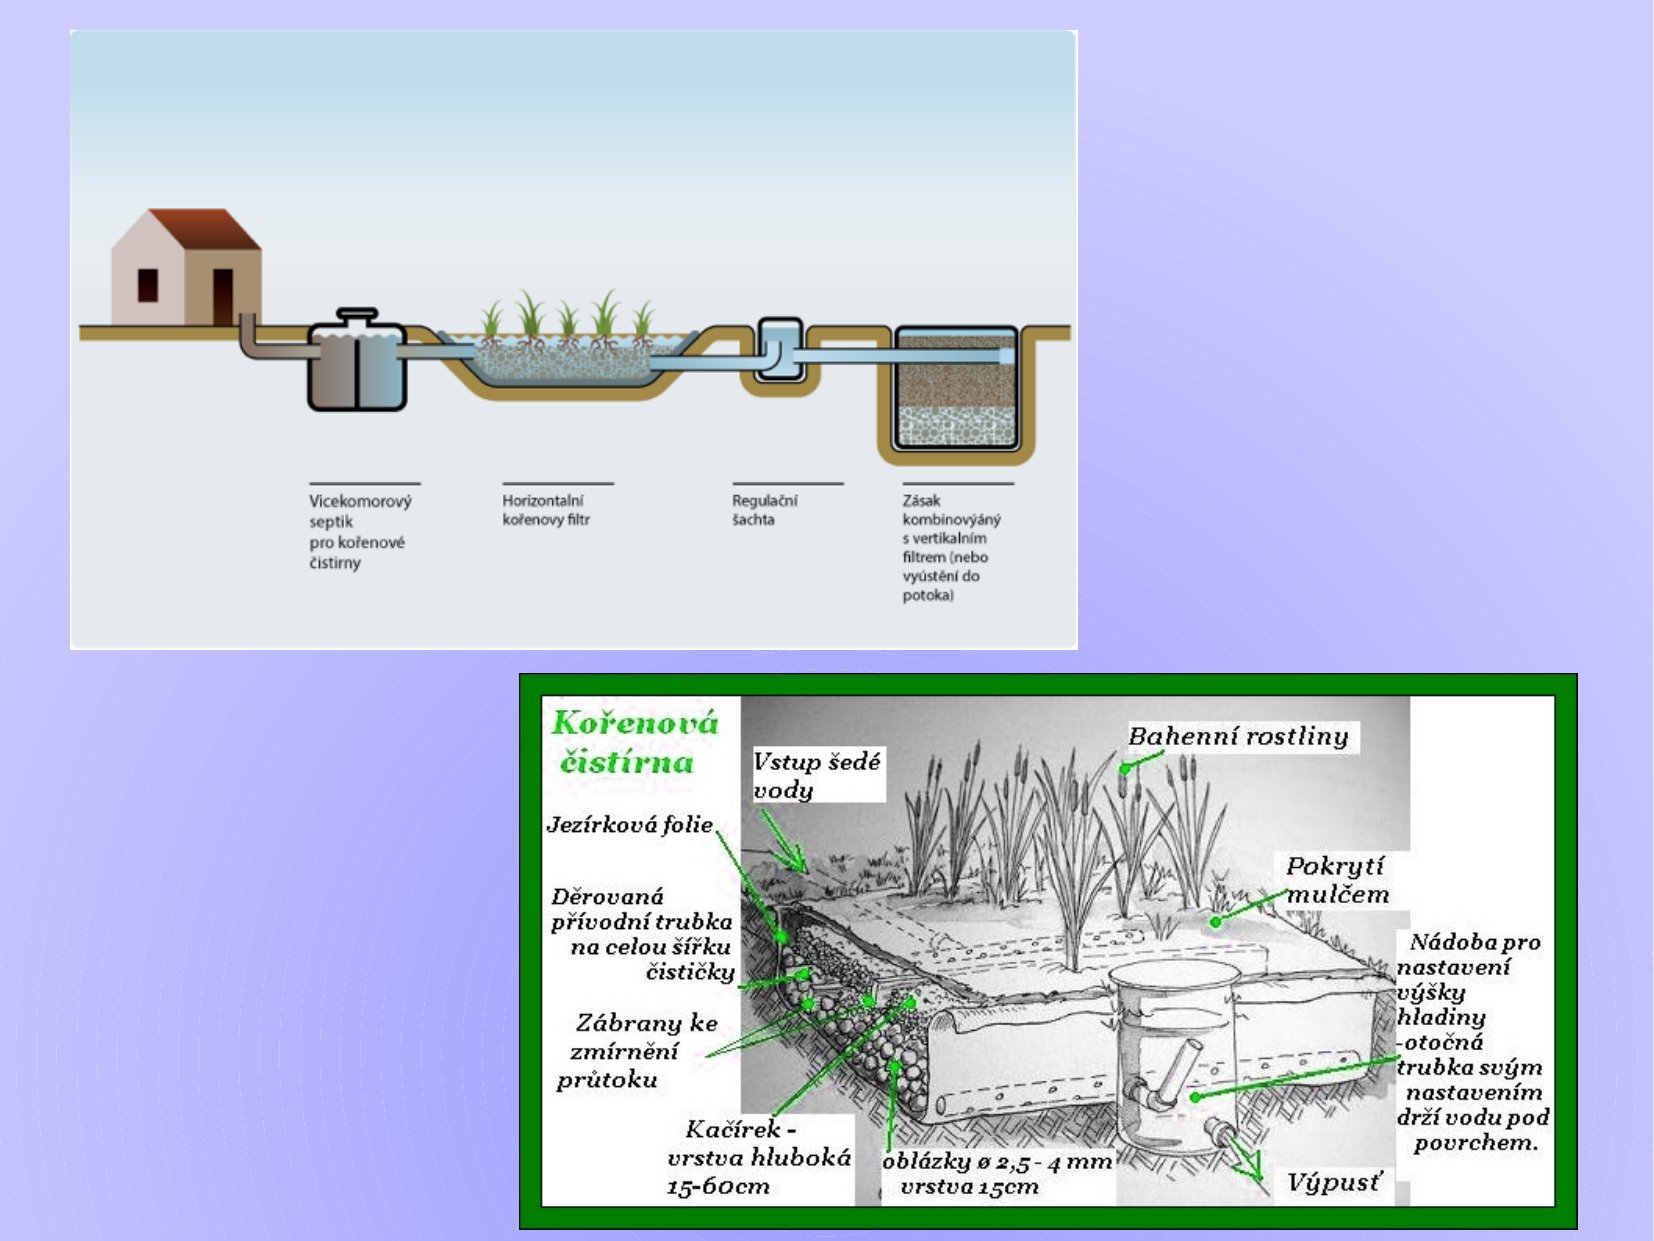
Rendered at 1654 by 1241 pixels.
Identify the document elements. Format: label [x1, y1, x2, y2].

picture [70, 30, 1078, 650]
picture [519, 673, 1578, 1230]
